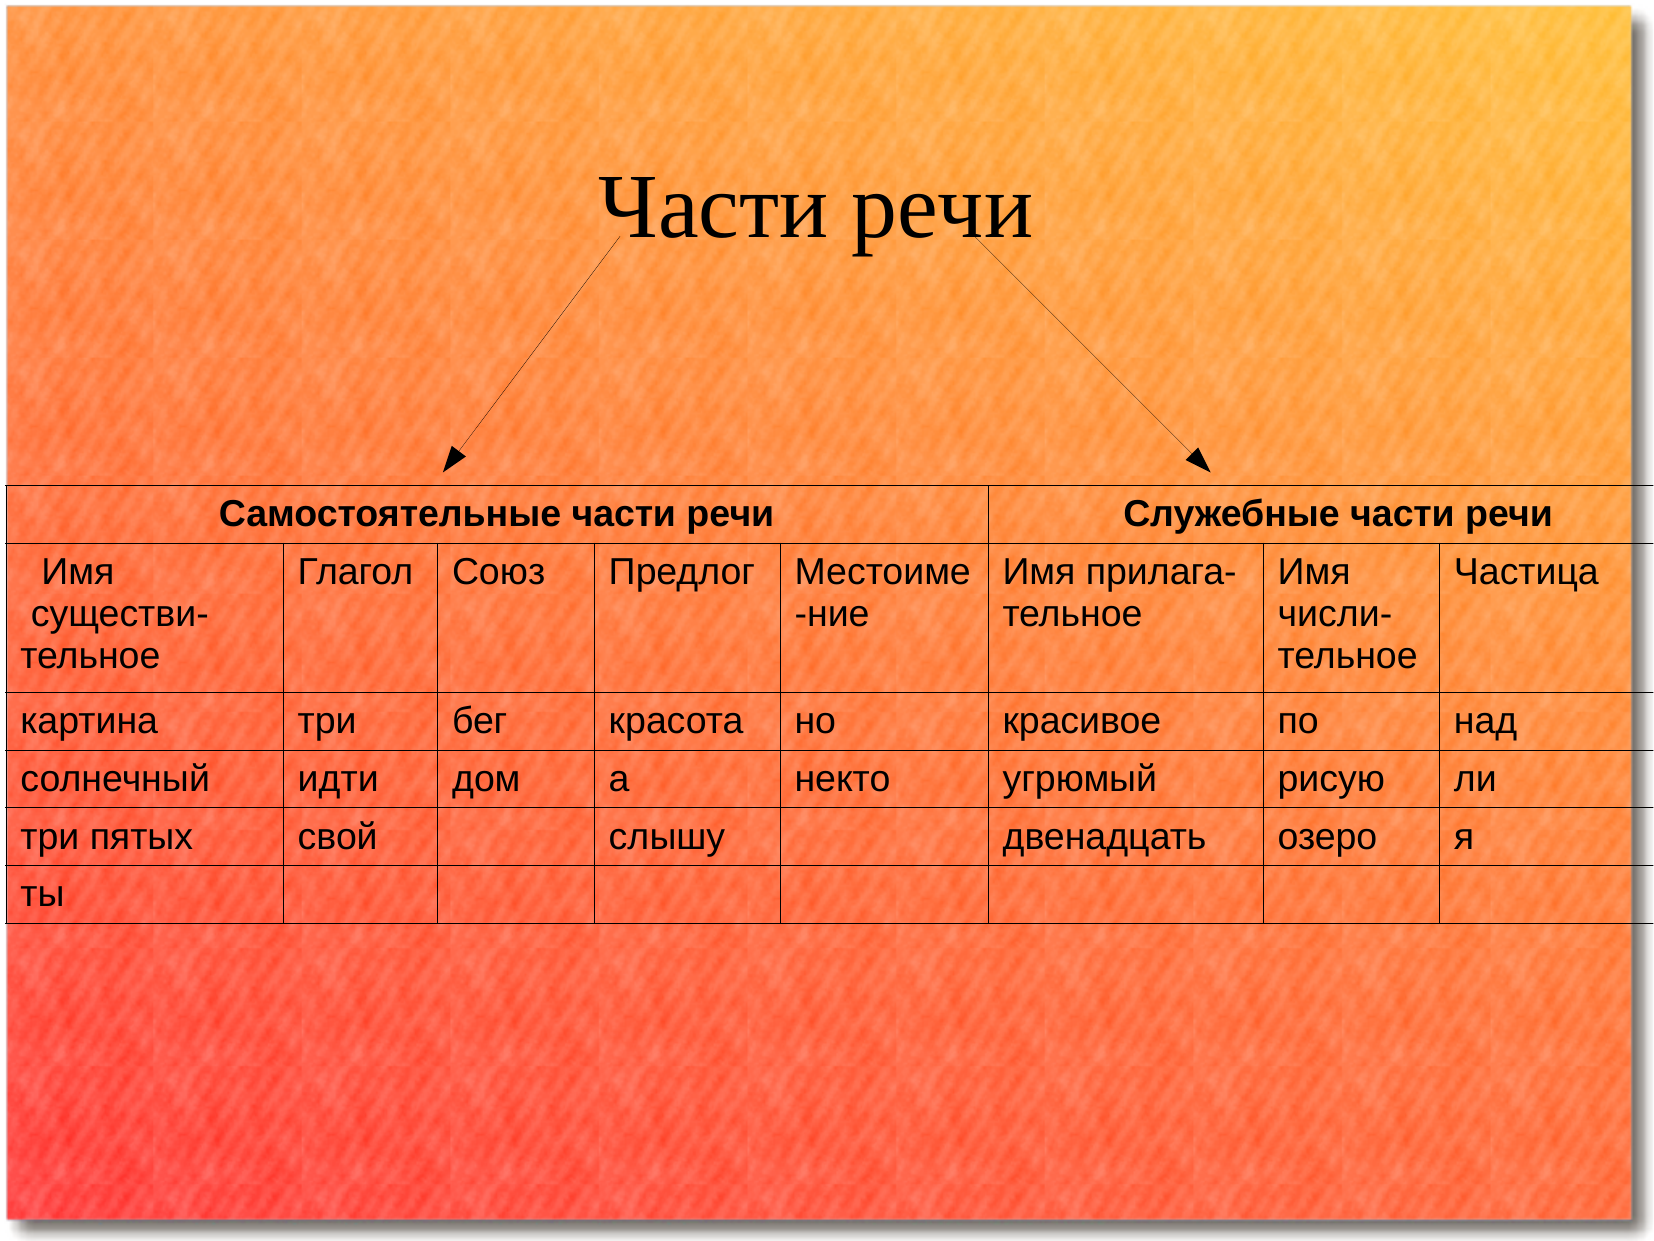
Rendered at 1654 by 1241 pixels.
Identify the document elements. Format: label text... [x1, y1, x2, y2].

table_cell [1264, 866, 1439, 923]
table_cell три пятых [7, 808, 283, 865]
table_cell Частица [1440, 544, 1654, 692]
table_cell свой [284, 808, 437, 865]
table_cell красота [595, 693, 780, 750]
table_cell Имя числи-тельное [1264, 544, 1439, 692]
table_cell слышу [595, 808, 780, 865]
table_cell картина [7, 693, 283, 750]
table_cell Глагол [284, 544, 437, 692]
table_cell Местоиме-ние [781, 544, 988, 692]
table_cell но [781, 693, 988, 750]
table_cell [438, 866, 594, 923]
table_cell ли [1440, 751, 1654, 807]
title Части речи [121, 110, 1534, 303]
table_cell бег [438, 693, 594, 750]
table_cell угрюмый [989, 751, 1263, 807]
table_cell озеро [1264, 808, 1439, 865]
table_cell а [595, 751, 780, 807]
table_cell ты [7, 866, 283, 923]
table_cell [781, 866, 988, 923]
table_cell [1440, 866, 1654, 923]
table_cell рисую [1264, 751, 1439, 807]
table_header Самостоятельные части речи [7, 486, 988, 543]
table_cell три [284, 693, 437, 750]
picture [0, 0, 1654, 1241]
table_cell [595, 866, 780, 923]
table_cell по [1264, 693, 1439, 750]
table_cell Союз [438, 544, 594, 692]
table_cell дом [438, 751, 594, 807]
table_cell [989, 866, 1263, 923]
table_cell [284, 866, 437, 923]
table_cell двенадцать [989, 808, 1263, 865]
table_cell Предлог [595, 544, 780, 692]
table_cell некто [781, 751, 988, 807]
table_cell [781, 808, 988, 865]
table_cell над [1440, 693, 1654, 750]
table_cell я [1440, 808, 1654, 865]
table_cell [438, 808, 594, 865]
table_cell красивое [989, 693, 1263, 750]
table_cell солнечный [7, 751, 283, 807]
table_header Служебные части речи [989, 486, 1654, 543]
table_cell Имя существи- тельное [7, 544, 283, 692]
table_cell идти [284, 751, 437, 807]
table_cell Имя прилага-тельное [989, 544, 1263, 692]
